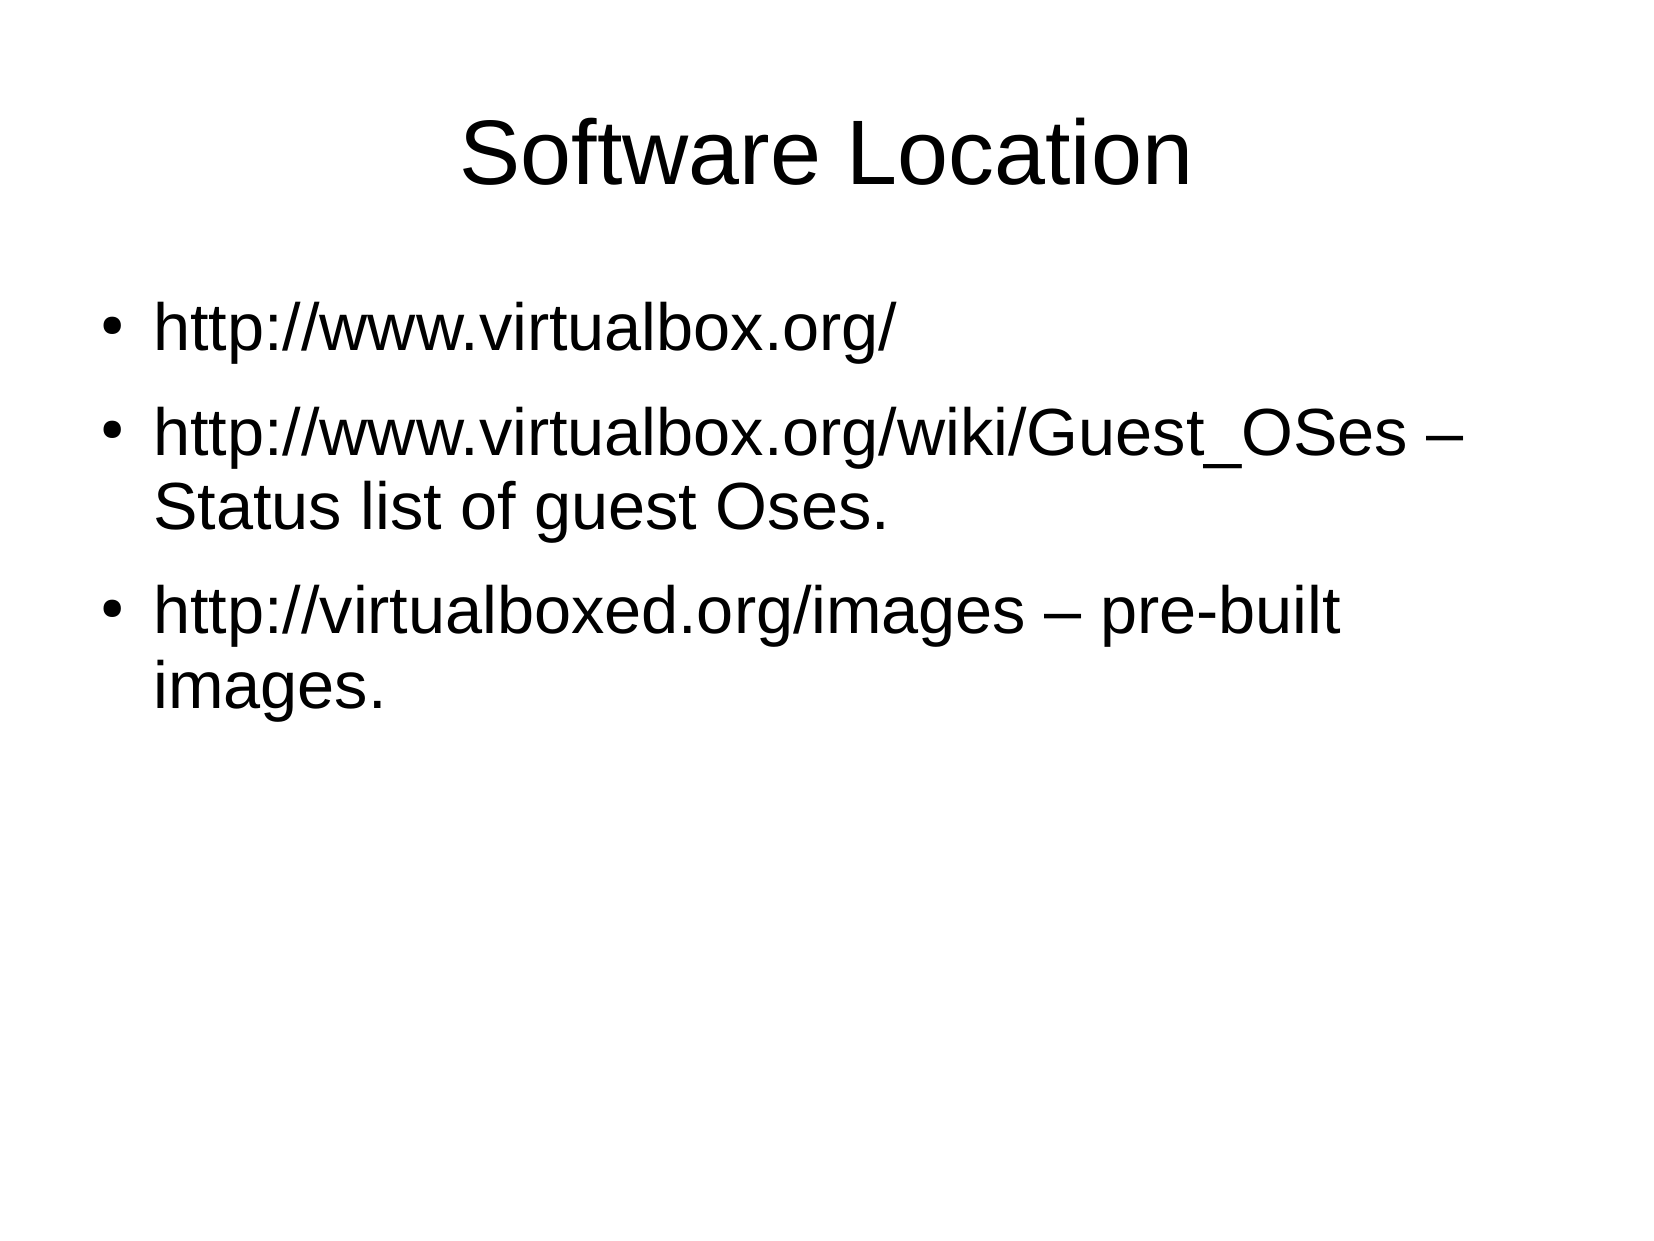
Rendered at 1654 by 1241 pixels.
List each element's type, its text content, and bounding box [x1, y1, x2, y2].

list http://www.virtualbox.org/ http://www.virtualbox.org/wiki/Guest_OSes – Status list of guest Oses. http://virtualboxed.org/images – pre-built images. [82, 290, 1571, 1109]
title Software Location [82, 49, 1571, 257]
